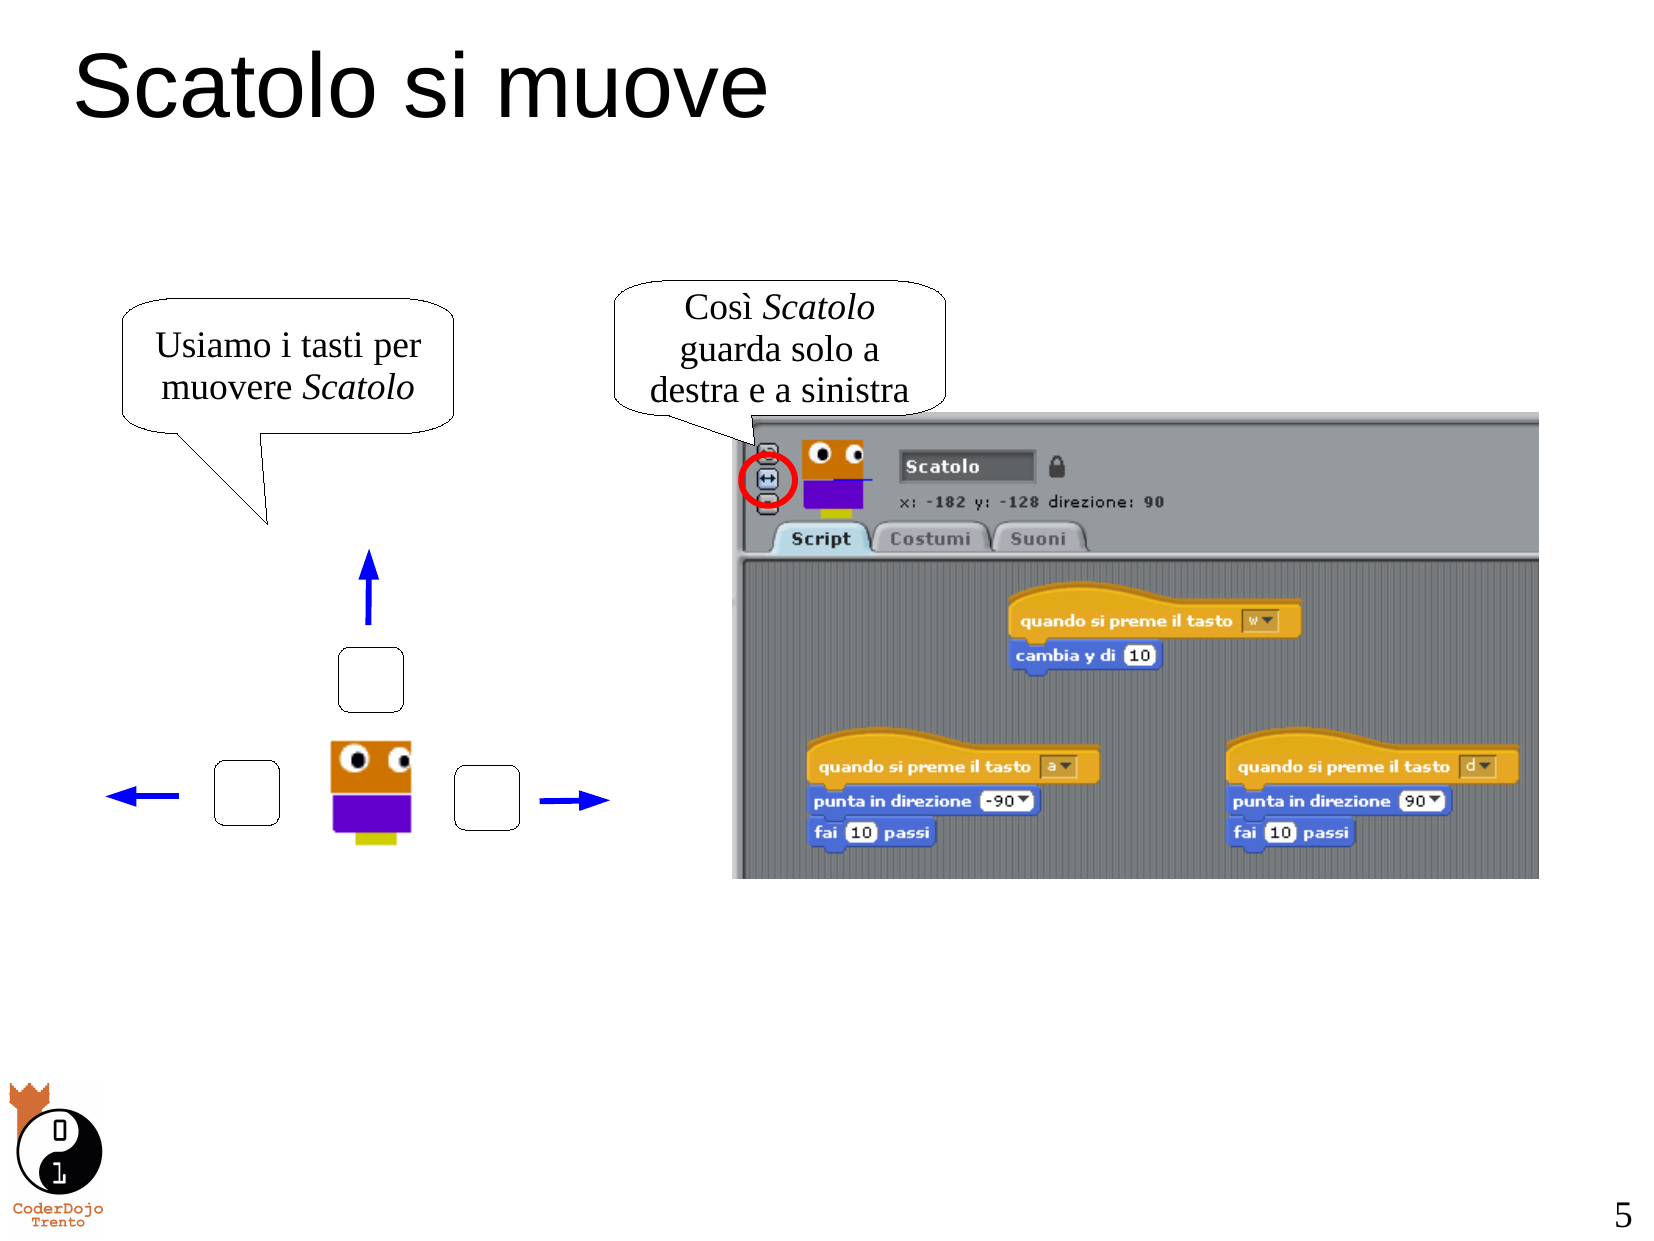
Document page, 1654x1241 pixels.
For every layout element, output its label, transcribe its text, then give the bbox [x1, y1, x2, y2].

text_box Usiamo i tasti per muovere Scatolo [122, 298, 454, 525]
picture [732, 412, 1539, 879]
title Scatolo si muove [0, 11, 989, 161]
picture [9, 1083, 104, 1237]
text_box d [454, 765, 520, 831]
text_box a [214, 760, 280, 826]
text_box Così Scatolo guarda solo a destra e a sinistra [614, 280, 946, 446]
text_box 5 [1599, 1186, 1650, 1241]
picture [319, 727, 424, 854]
text_box w [338, 647, 404, 713]
